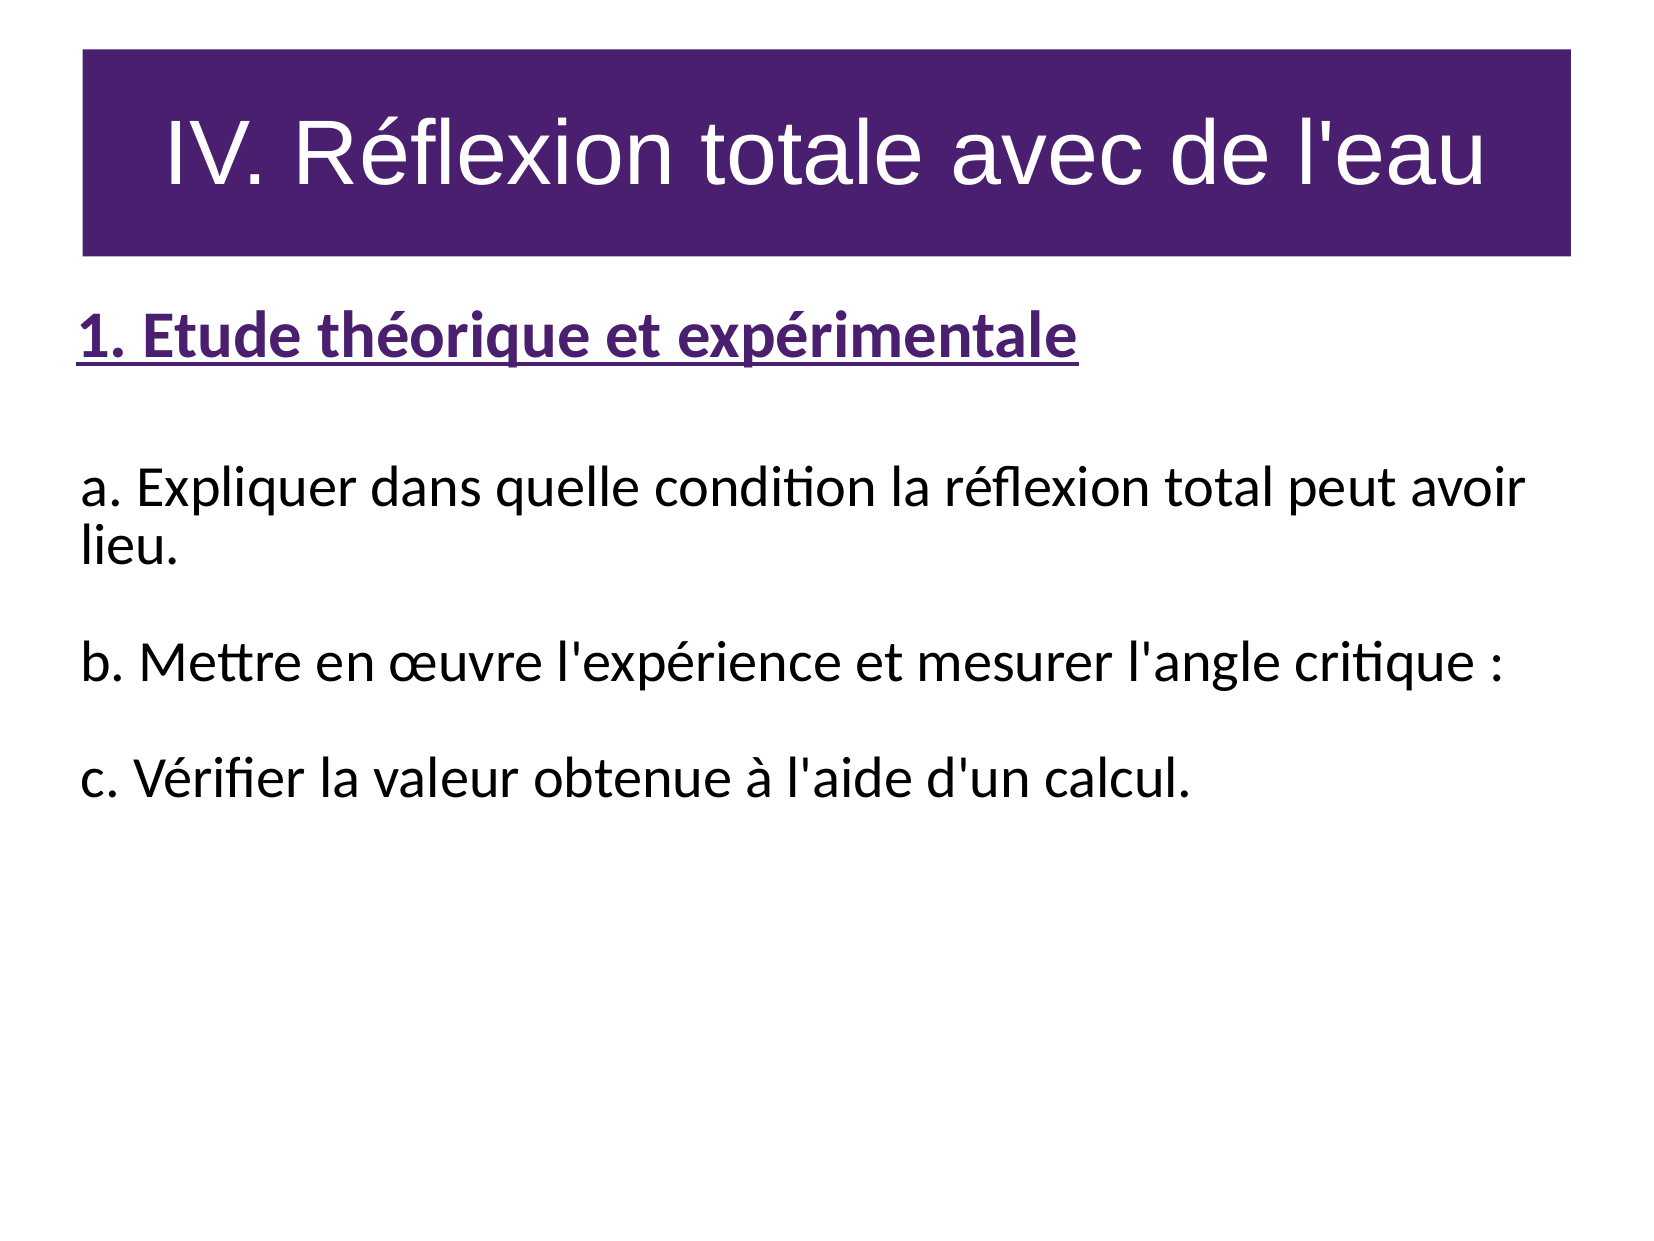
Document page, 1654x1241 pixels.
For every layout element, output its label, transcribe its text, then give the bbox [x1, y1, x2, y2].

title IV. Réflexion totale avec de l'eau [82, 49, 1571, 257]
text_box a. Expliquer dans quelle condition la réflexion total peut avoir lieu. b. Mettre en œuvre l'expérience et mesurer l'angle critique : c. Vérifier la valeur obtenue à l'aide d'un calcul. [65, 455, 1597, 898]
text_box 1. Etude théorique et expérimentale [61, 299, 1524, 397]
